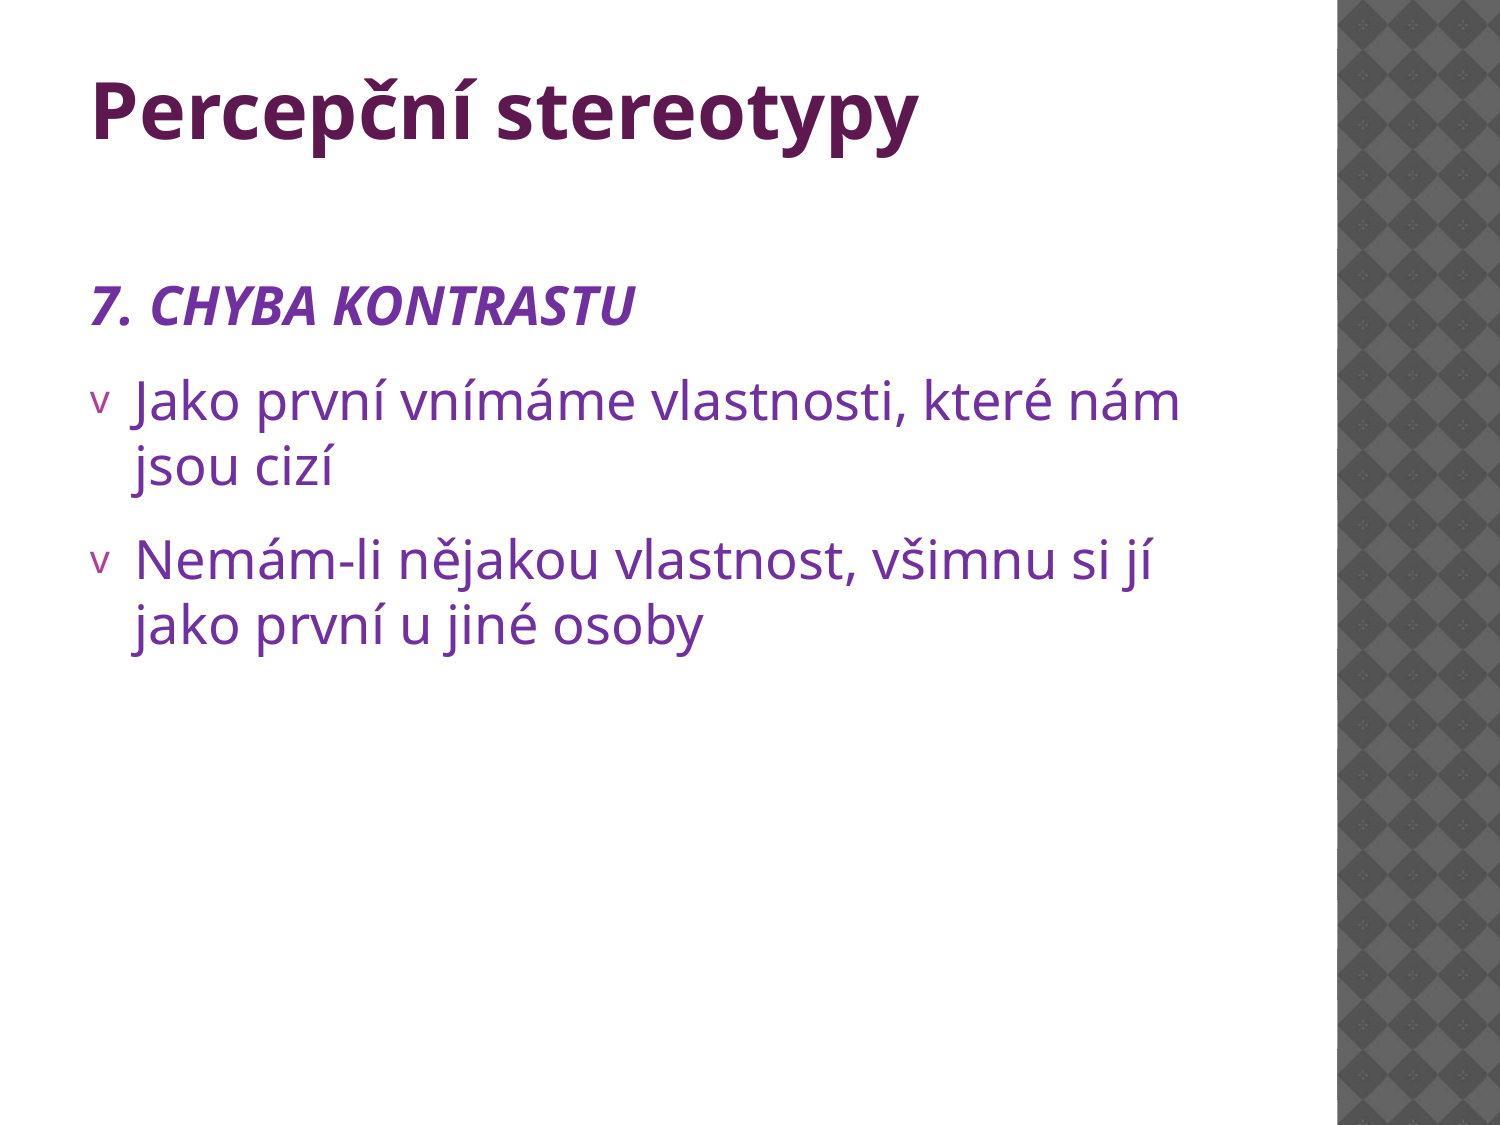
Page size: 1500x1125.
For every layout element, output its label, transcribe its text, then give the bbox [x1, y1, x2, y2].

list 7. CHYBA KONTRASTU Jako první vnímáme vlastnosti, které nám jsou cizí Nemám-li nějakou vlastnost, všimnu si jí jako první u jiné osoby [75, 264, 1263, 1059]
title Percepční stereotypy [75, 52, 1263, 240]
picture [1337, 0, 1500, 1125]
